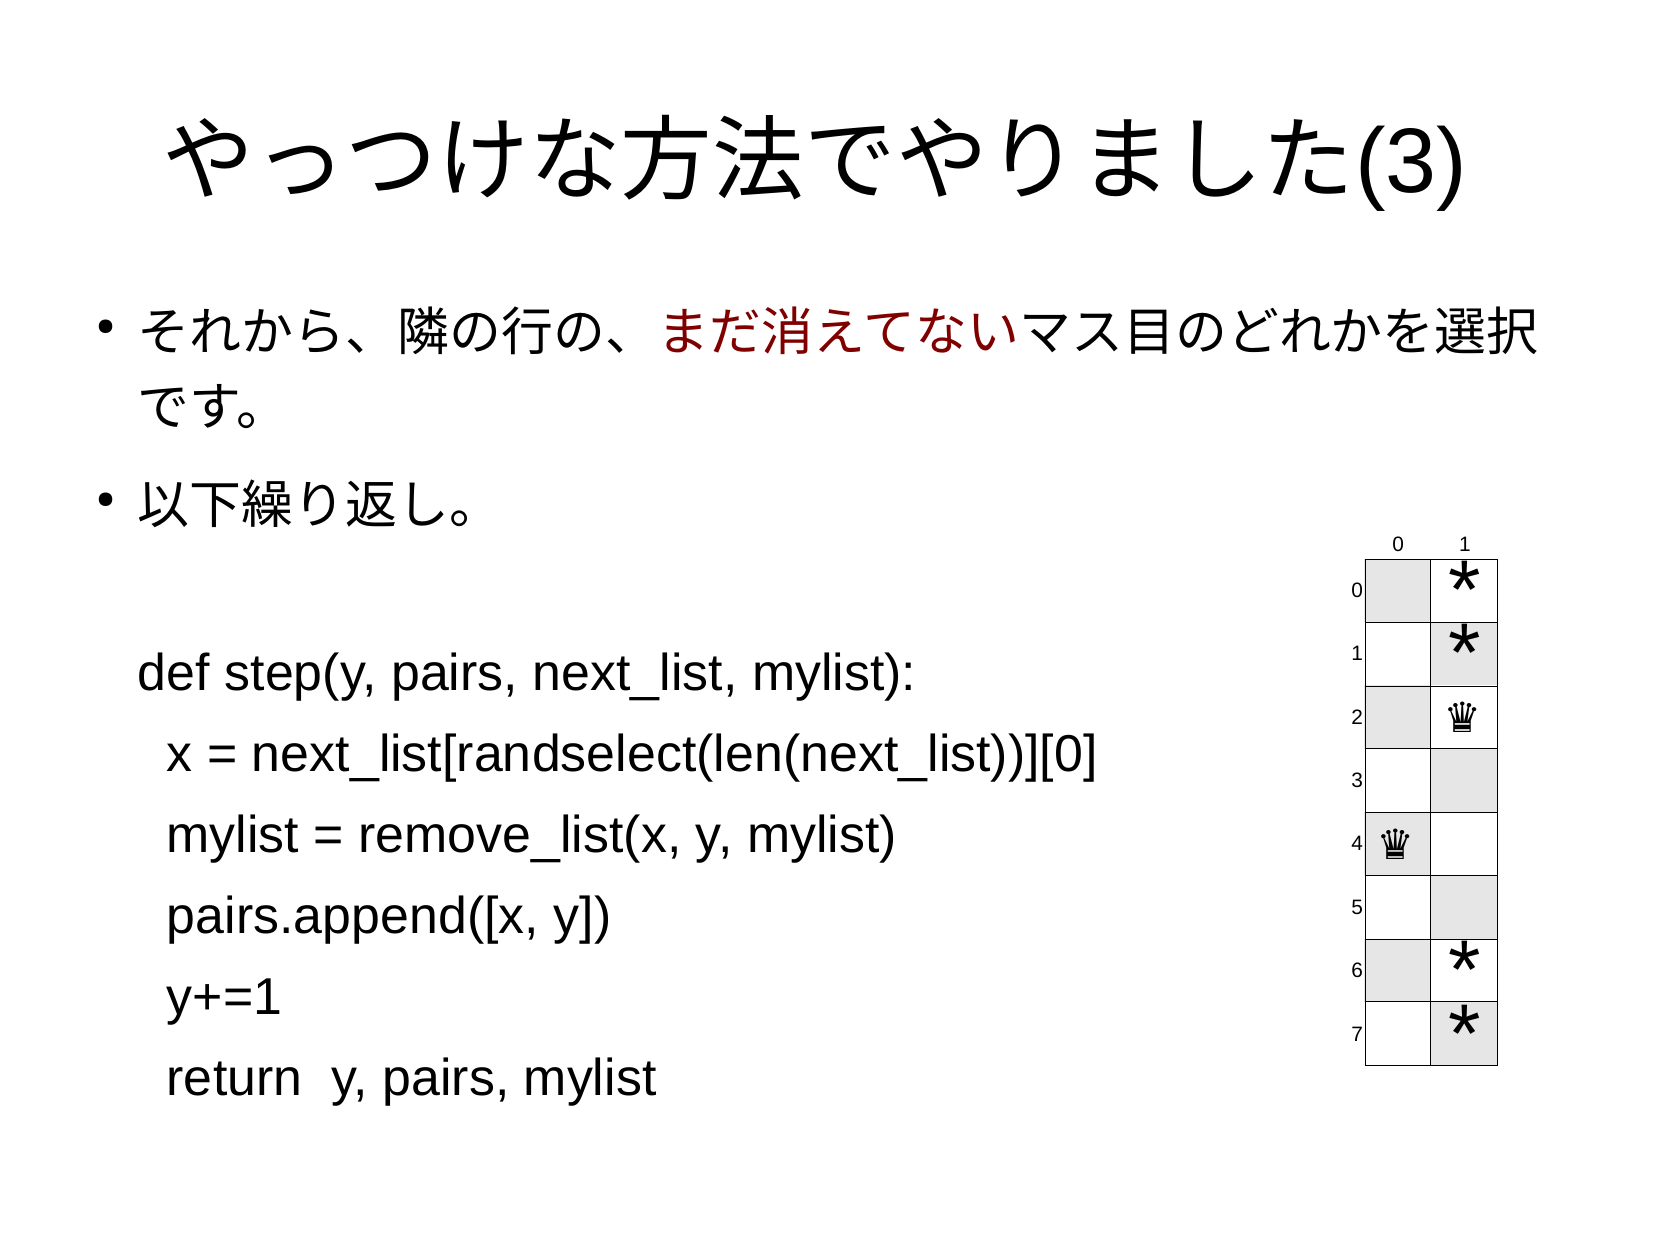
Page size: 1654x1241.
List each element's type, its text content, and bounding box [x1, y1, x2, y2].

list それから、隣の行の、まだ消えてないマス目のどれかを選択です。 以下繰り返し。 def step(y, pairs, next_list, mylist): x = next_list[randselect(len(next_list))][0] mylist = remove_list(x, y, mylist) pairs.append([x, y]) y+=1 return y, pairs, mylist [82, 290, 1571, 1111]
picture [1297, 495, 1501, 1069]
title やっつけな方法でやりました(3) [82, 49, 1571, 257]
